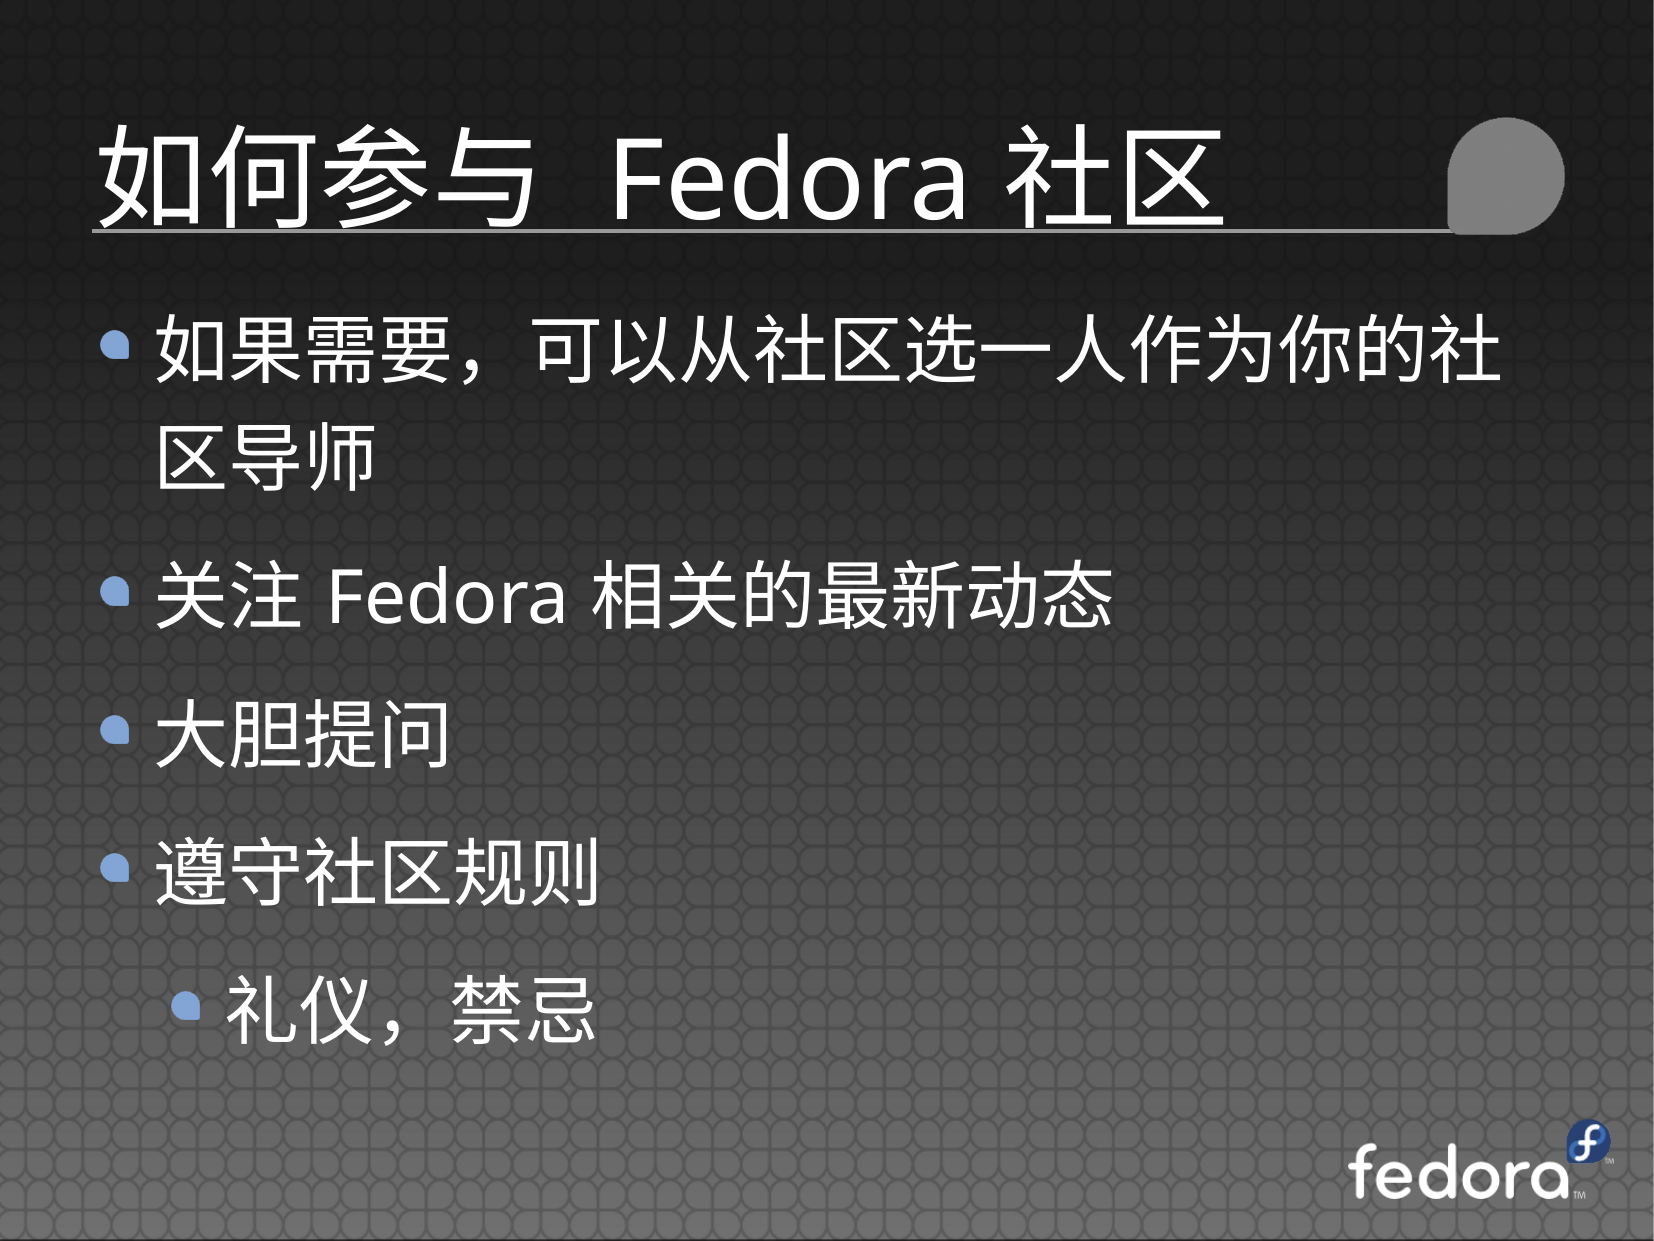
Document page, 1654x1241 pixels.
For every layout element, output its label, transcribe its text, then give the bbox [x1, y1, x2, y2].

title 如何参与 Fedora社区 [94, 100, 1426, 251]
list 如果需要，可以从社区选一人作为你的社区导师 关注Fedora相关的最新动态 大胆提问 遵守社区规则 礼仪，禁忌 [82, 290, 1571, 1094]
picture [0, 0, 1654, 1241]
